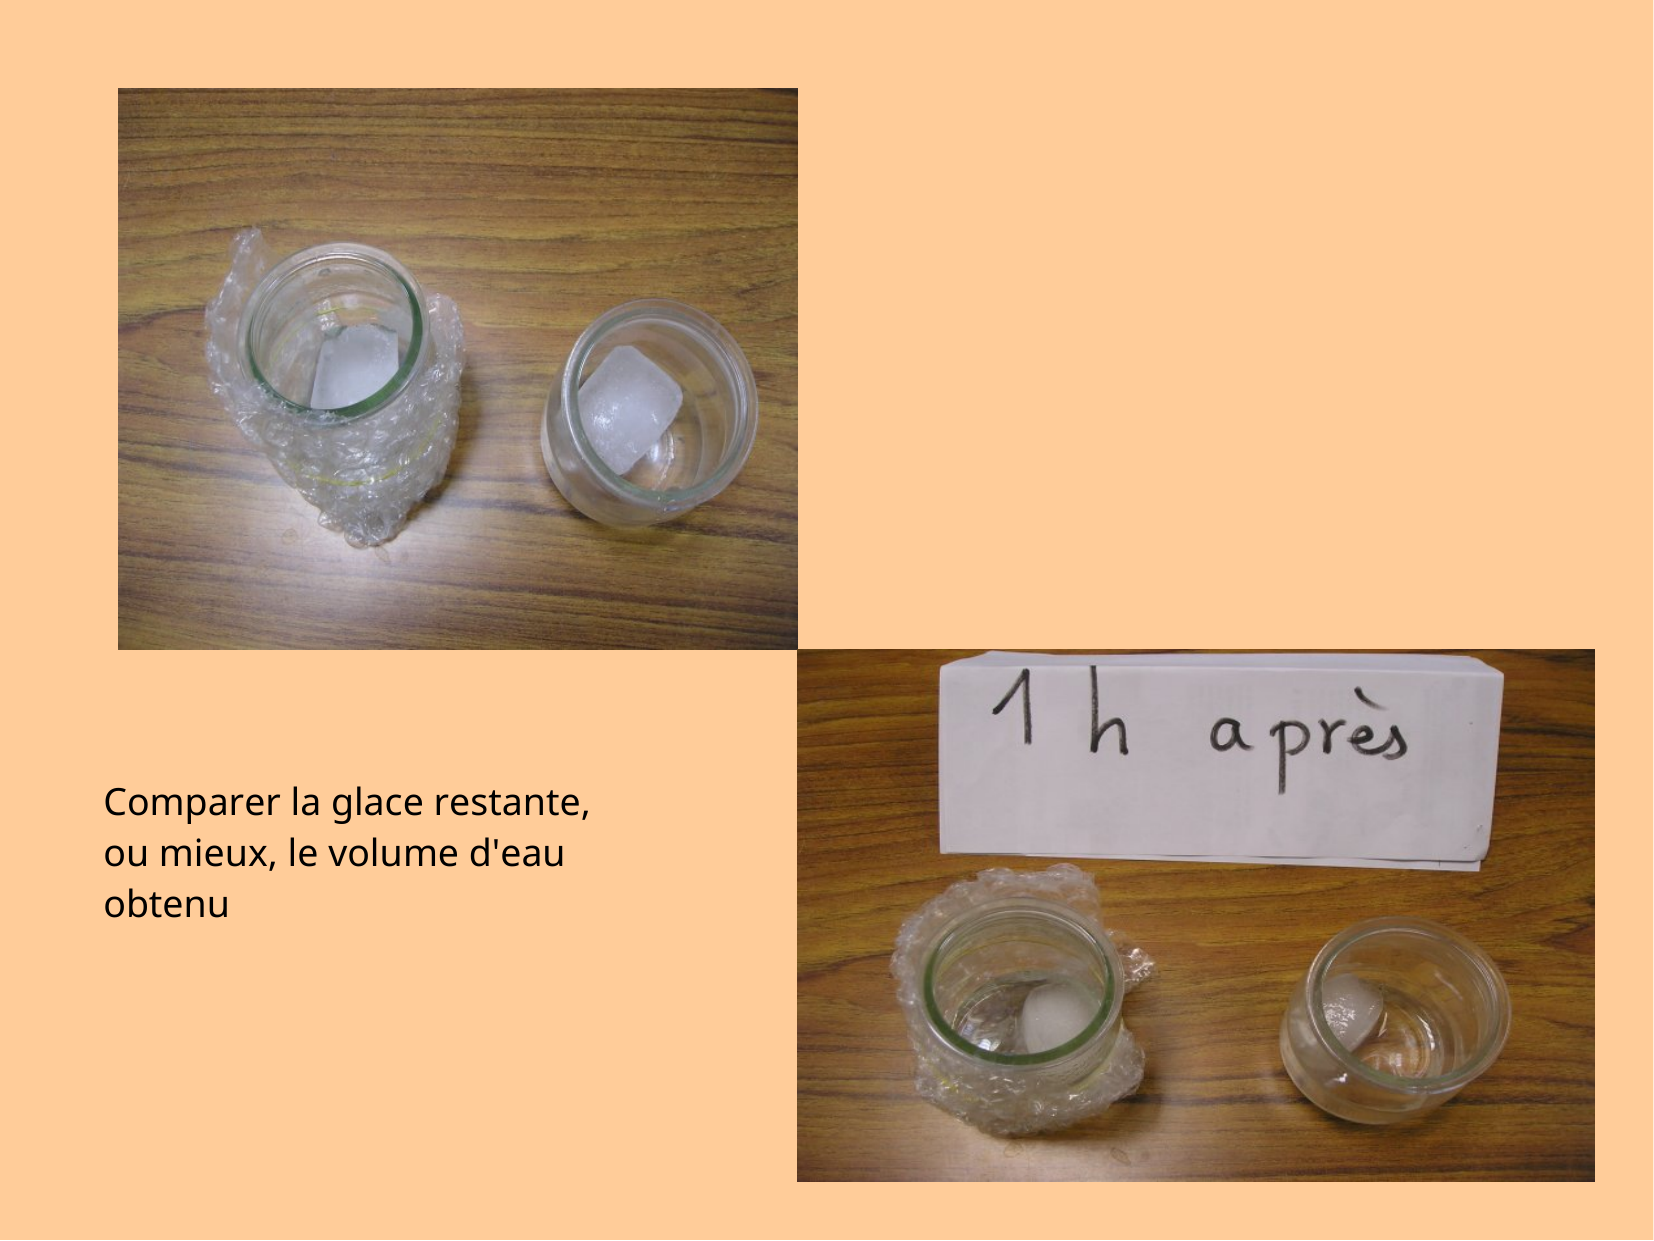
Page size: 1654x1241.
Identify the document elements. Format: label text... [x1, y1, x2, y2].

picture [118, 88, 1595, 1182]
text_box Comparer la glace restante, ou mieux, le volume d'eau obtenu [88, 767, 650, 914]
